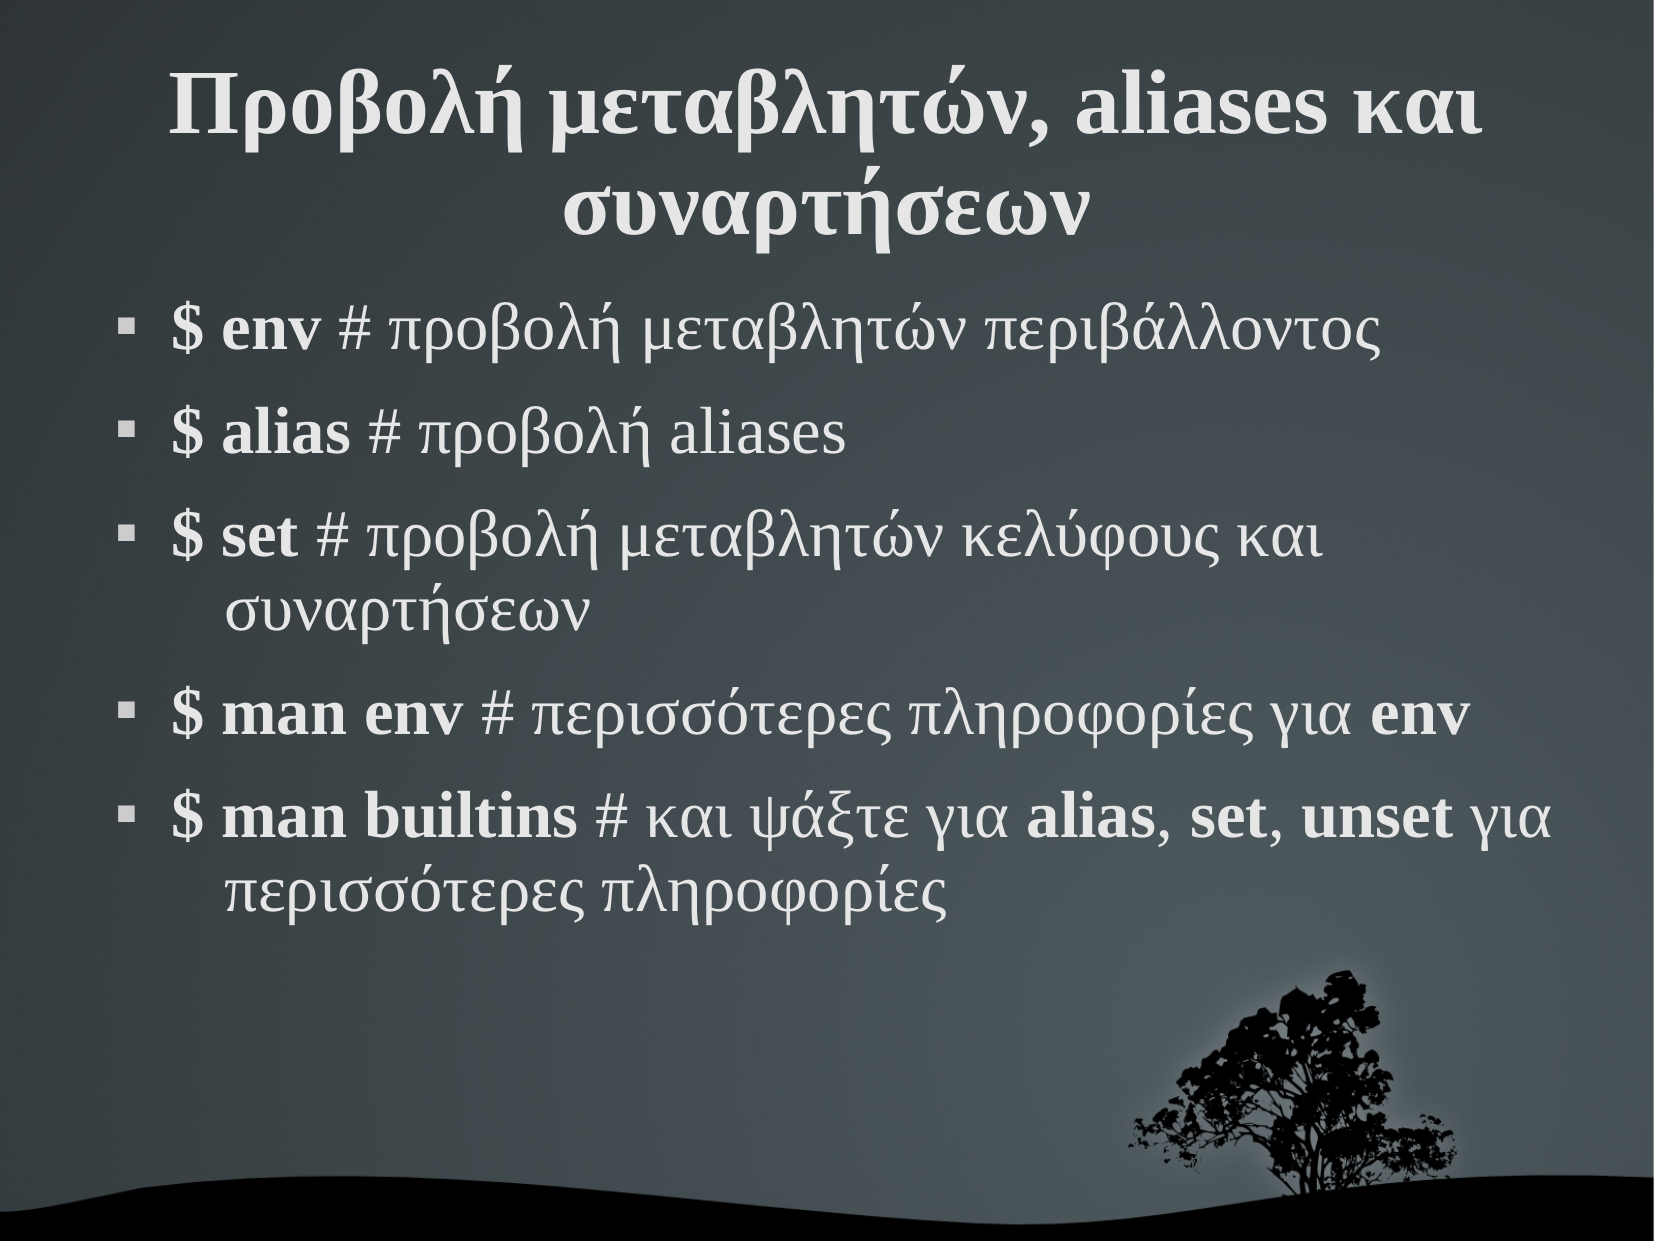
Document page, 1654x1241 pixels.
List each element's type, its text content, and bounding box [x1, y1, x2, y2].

title Προβολή μεταβλητών, aliases και συναρτήσεων [82, 33, 1571, 273]
picture [0, 0, 1654, 1241]
list $ env # προβολή μεταβλητών περιβάλλοντος $ alias # προβολή aliases $ set # προβολή μεταβλητών κελύφους και συναρτήσεων $ man env # περισσότερες πληροφορίες για env $ man builtins # και ψάξτε για alias, set, unset για περισσότερες πληροφορίες [82, 290, 1571, 1109]
